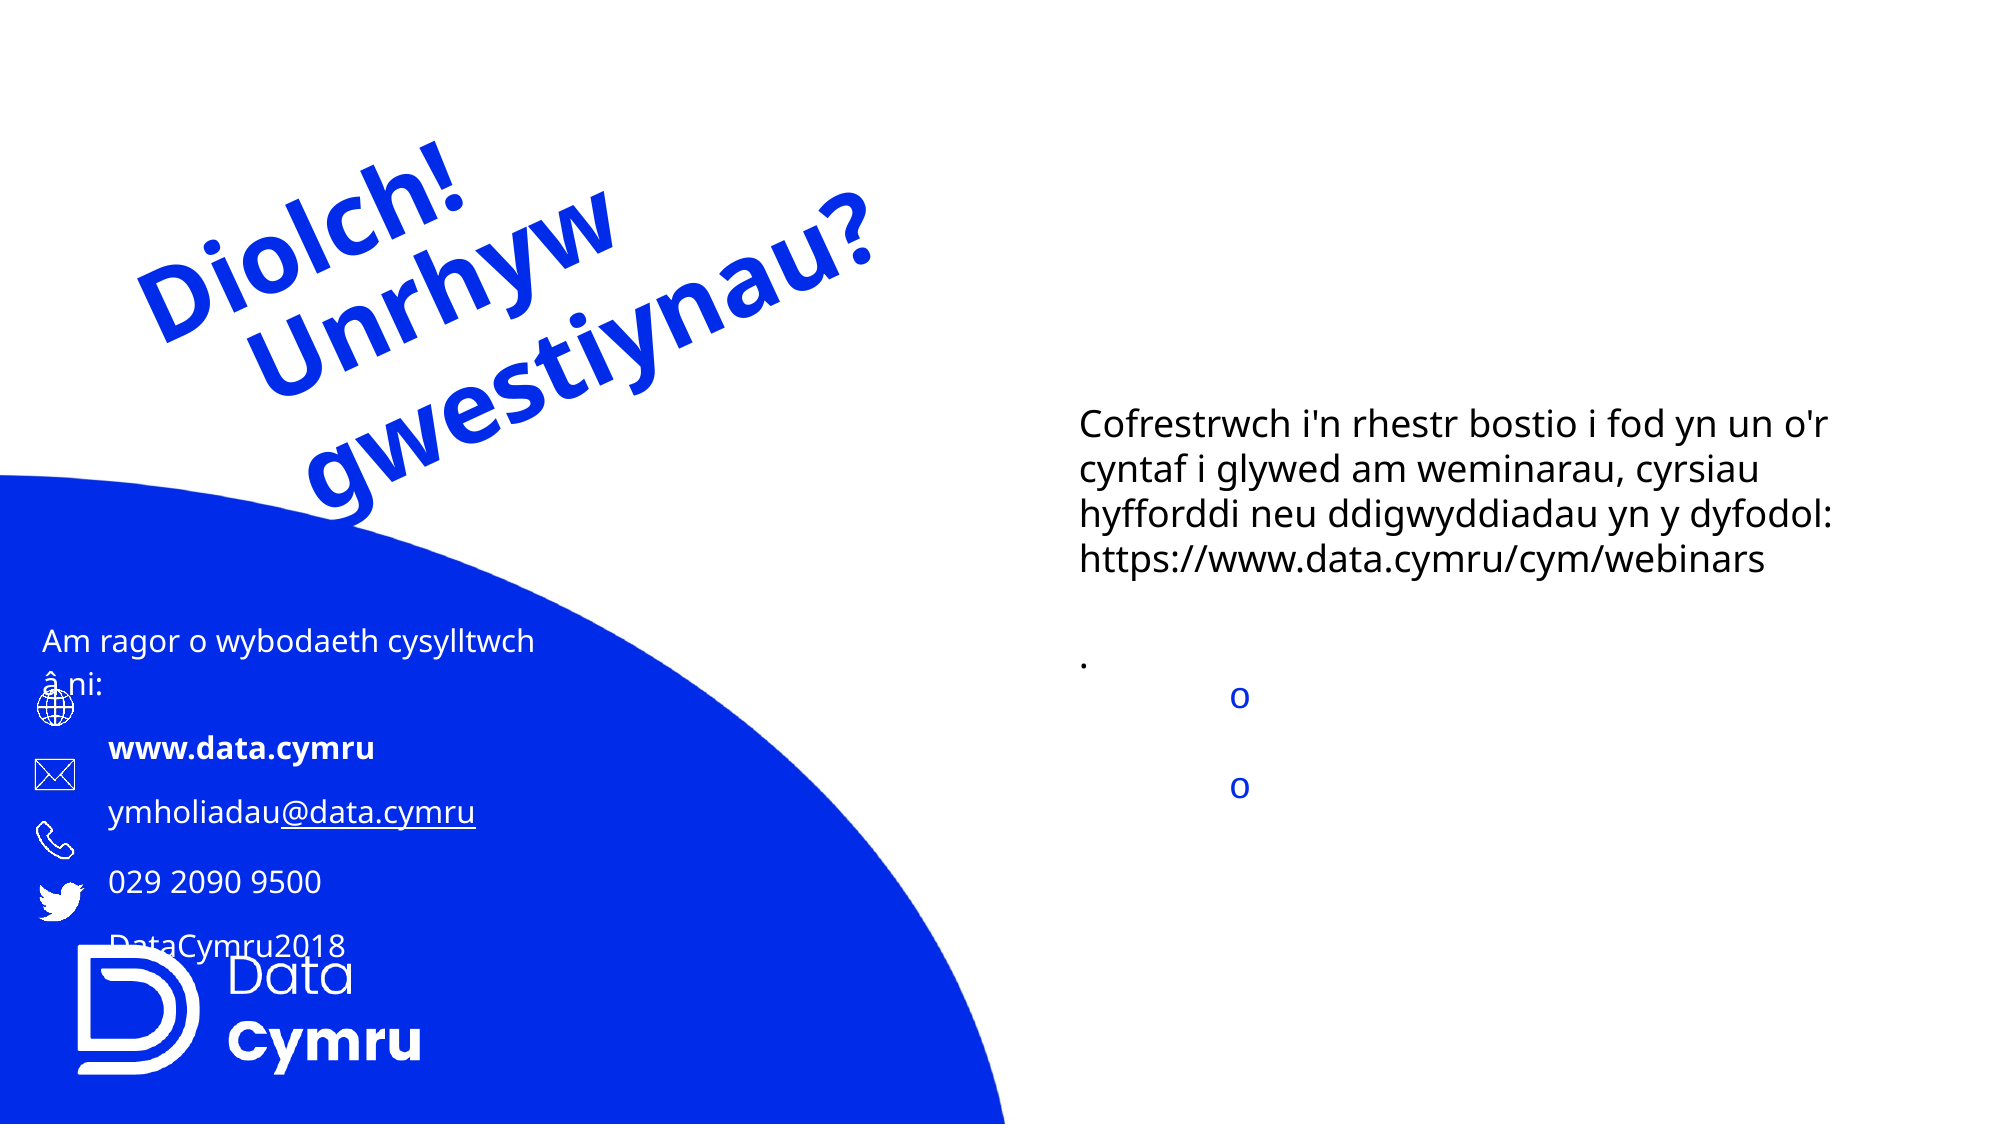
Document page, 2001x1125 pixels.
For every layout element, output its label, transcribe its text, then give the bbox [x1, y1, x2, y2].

text_box Cofrestrwch i'n rhestr bostio i fod yn un o'r cyntaf i glywed am weminarau, cyrsiau hyfforddi neu ddigwyddiadau yn y dyfodol: https://www.data.cymru/cym/webinars . [1067, 394, 1896, 881]
text_box Unrhyw gwestiynau? [210, 18, 958, 550]
picture [0, 446, 1034, 1124]
text_box Am ragor o wybodaeth cysylltwch â ni: www.data.cymru ymholiadau@data.cymru 029 2090 9500 DataCymru2018 [27, 608, 576, 977]
text_box Diolch! [100, 11, 668, 381]
